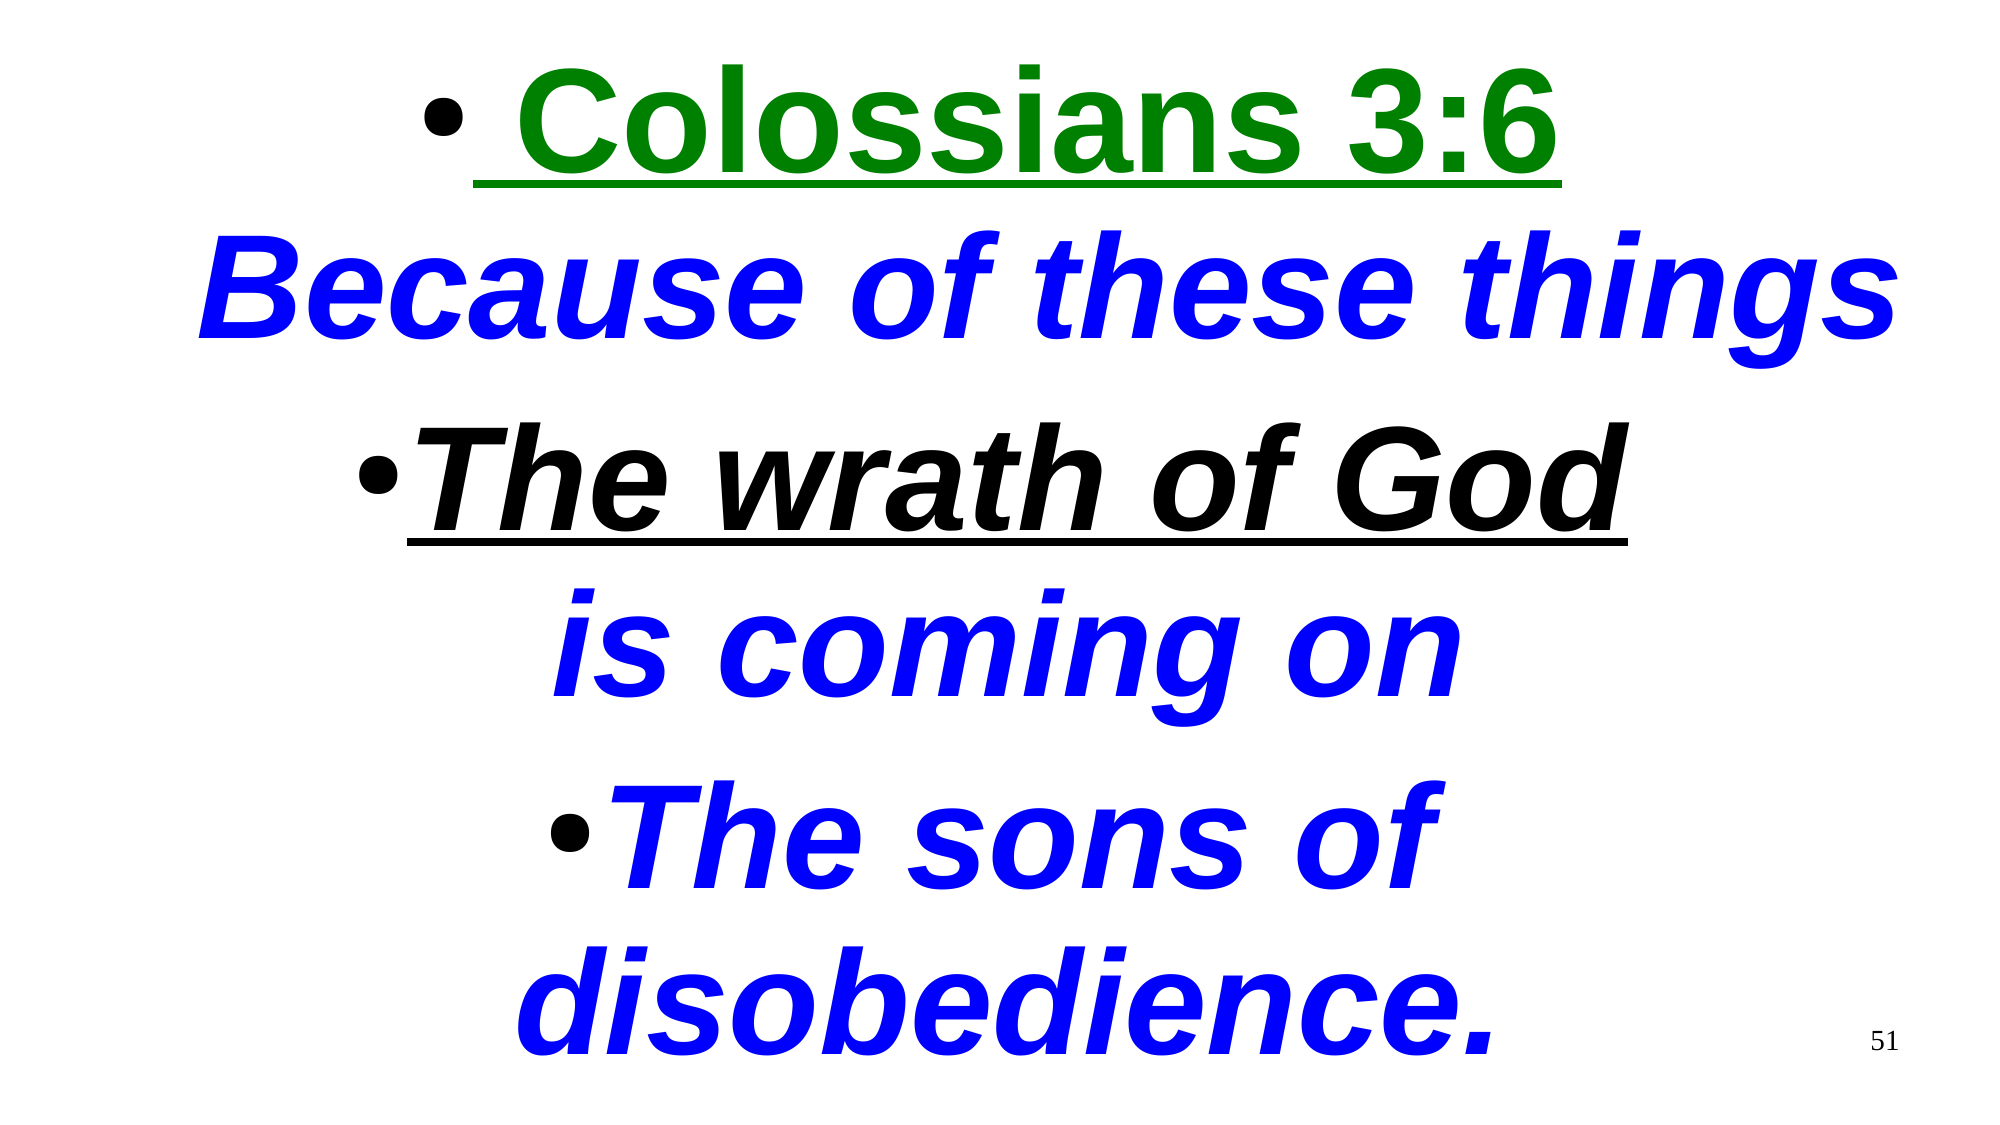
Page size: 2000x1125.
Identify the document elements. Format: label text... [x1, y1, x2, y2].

list Colossians 3:6 Because of these things The wrath of God is coming on The sons of disobedience. [37, 37, 1988, 1088]
